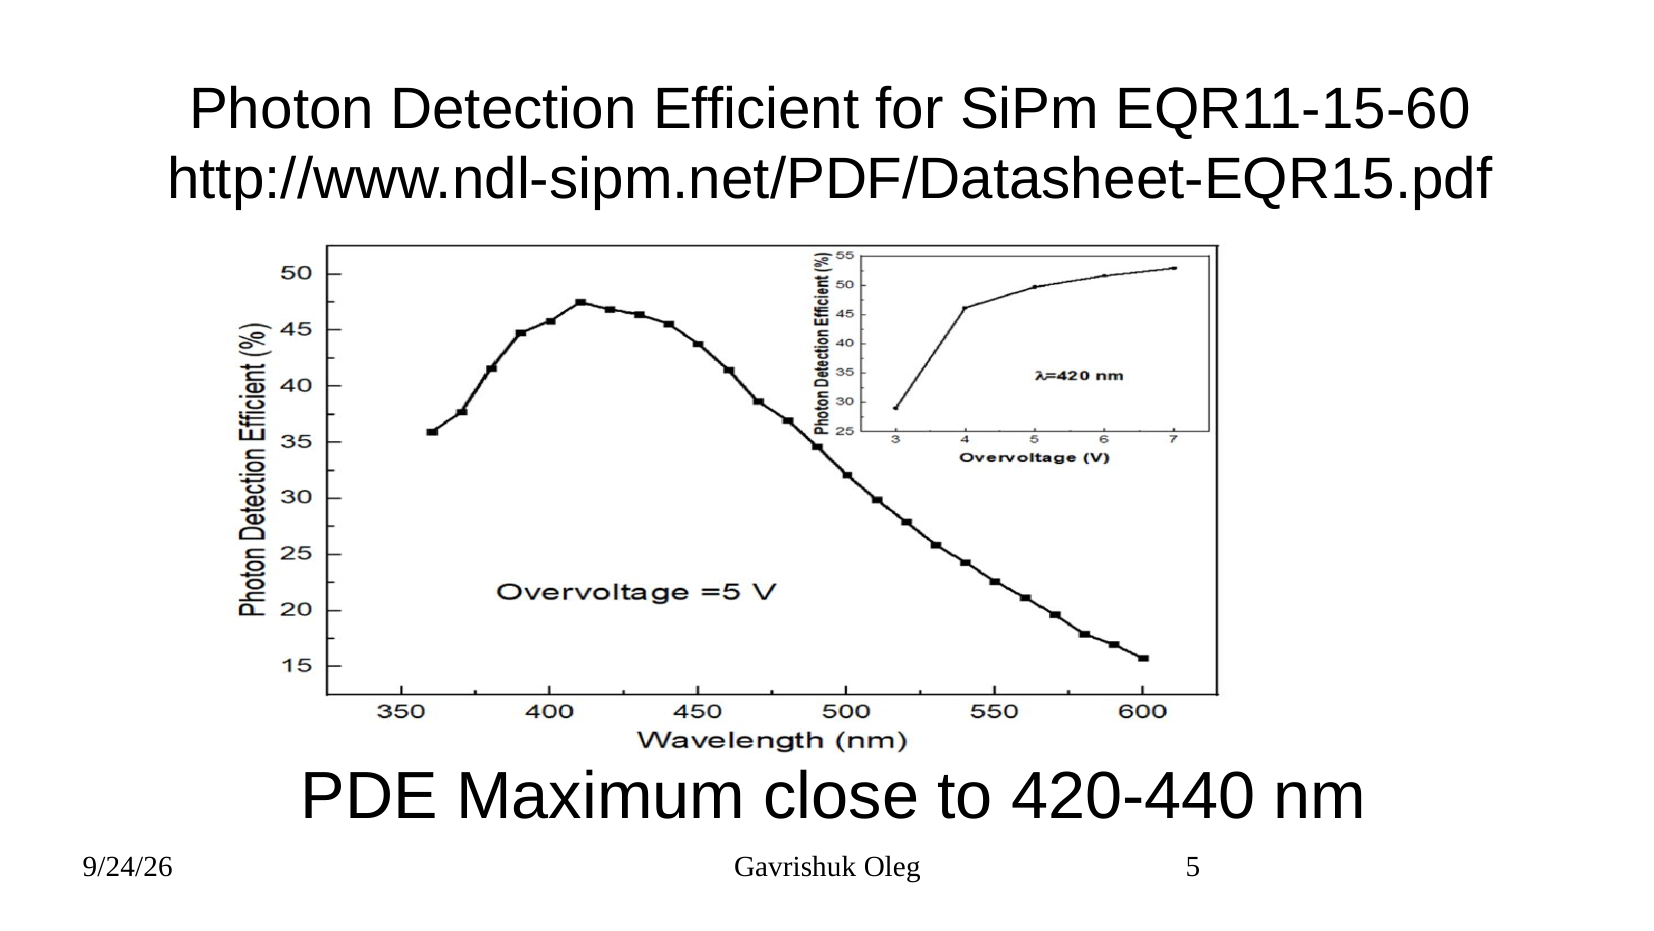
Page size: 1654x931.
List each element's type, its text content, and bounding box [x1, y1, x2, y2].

picture [227, 213, 1261, 754]
subtitle PDE Maximum close to 420-440 nm [90, 727, 1579, 856]
title Photon Detection Efficient for SiPm EQR11-15-60 http://www.ndl-sipm.net/PDF/Datasheet-EQR15.pdf [35, 0, 1626, 193]
text_box [1185, 847, 1571, 912]
text_box 11/25/2024 [82, 847, 468, 912]
text_box Gavrishuk Oleg [565, 847, 1090, 912]
